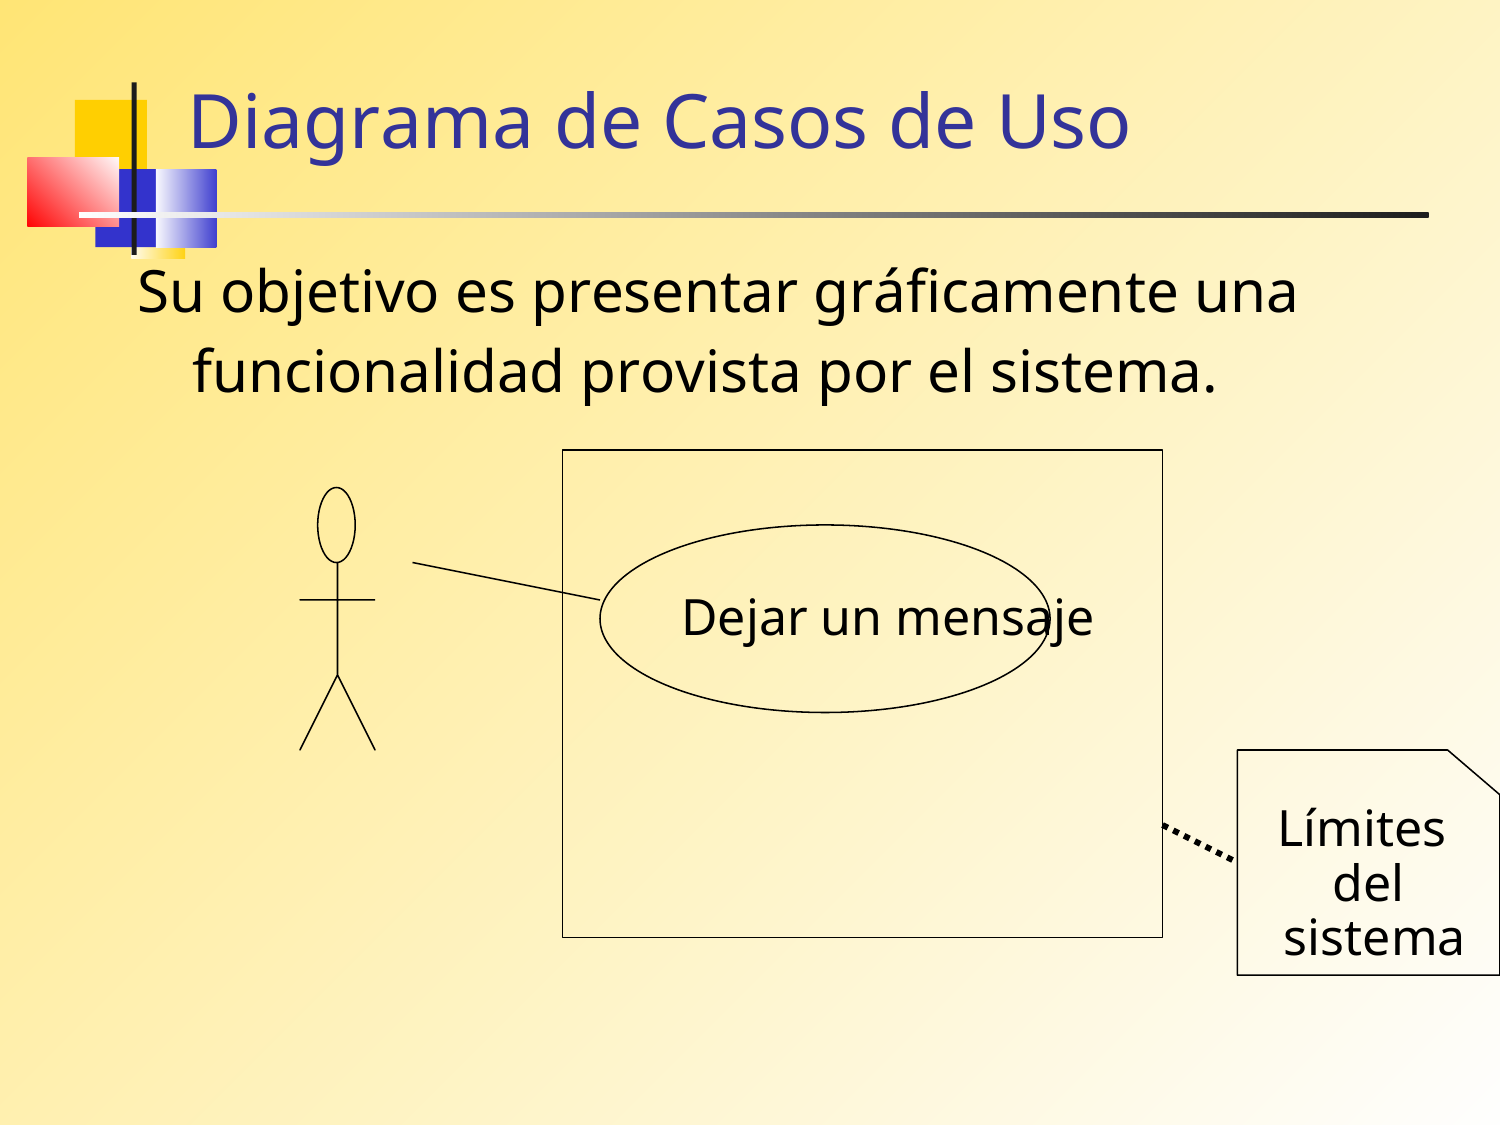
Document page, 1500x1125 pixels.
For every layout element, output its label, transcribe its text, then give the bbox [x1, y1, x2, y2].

list Su objetivo es presentar gráficamente una funcionalidad provista por el sistema. [137, 249, 1462, 451]
title Diagrama de Casos de Uso [187, 44, 1465, 193]
text_box Límites del sistema [1237, 750, 1500, 976]
text_box Dejar un mensaje [600, 524, 1051, 713]
